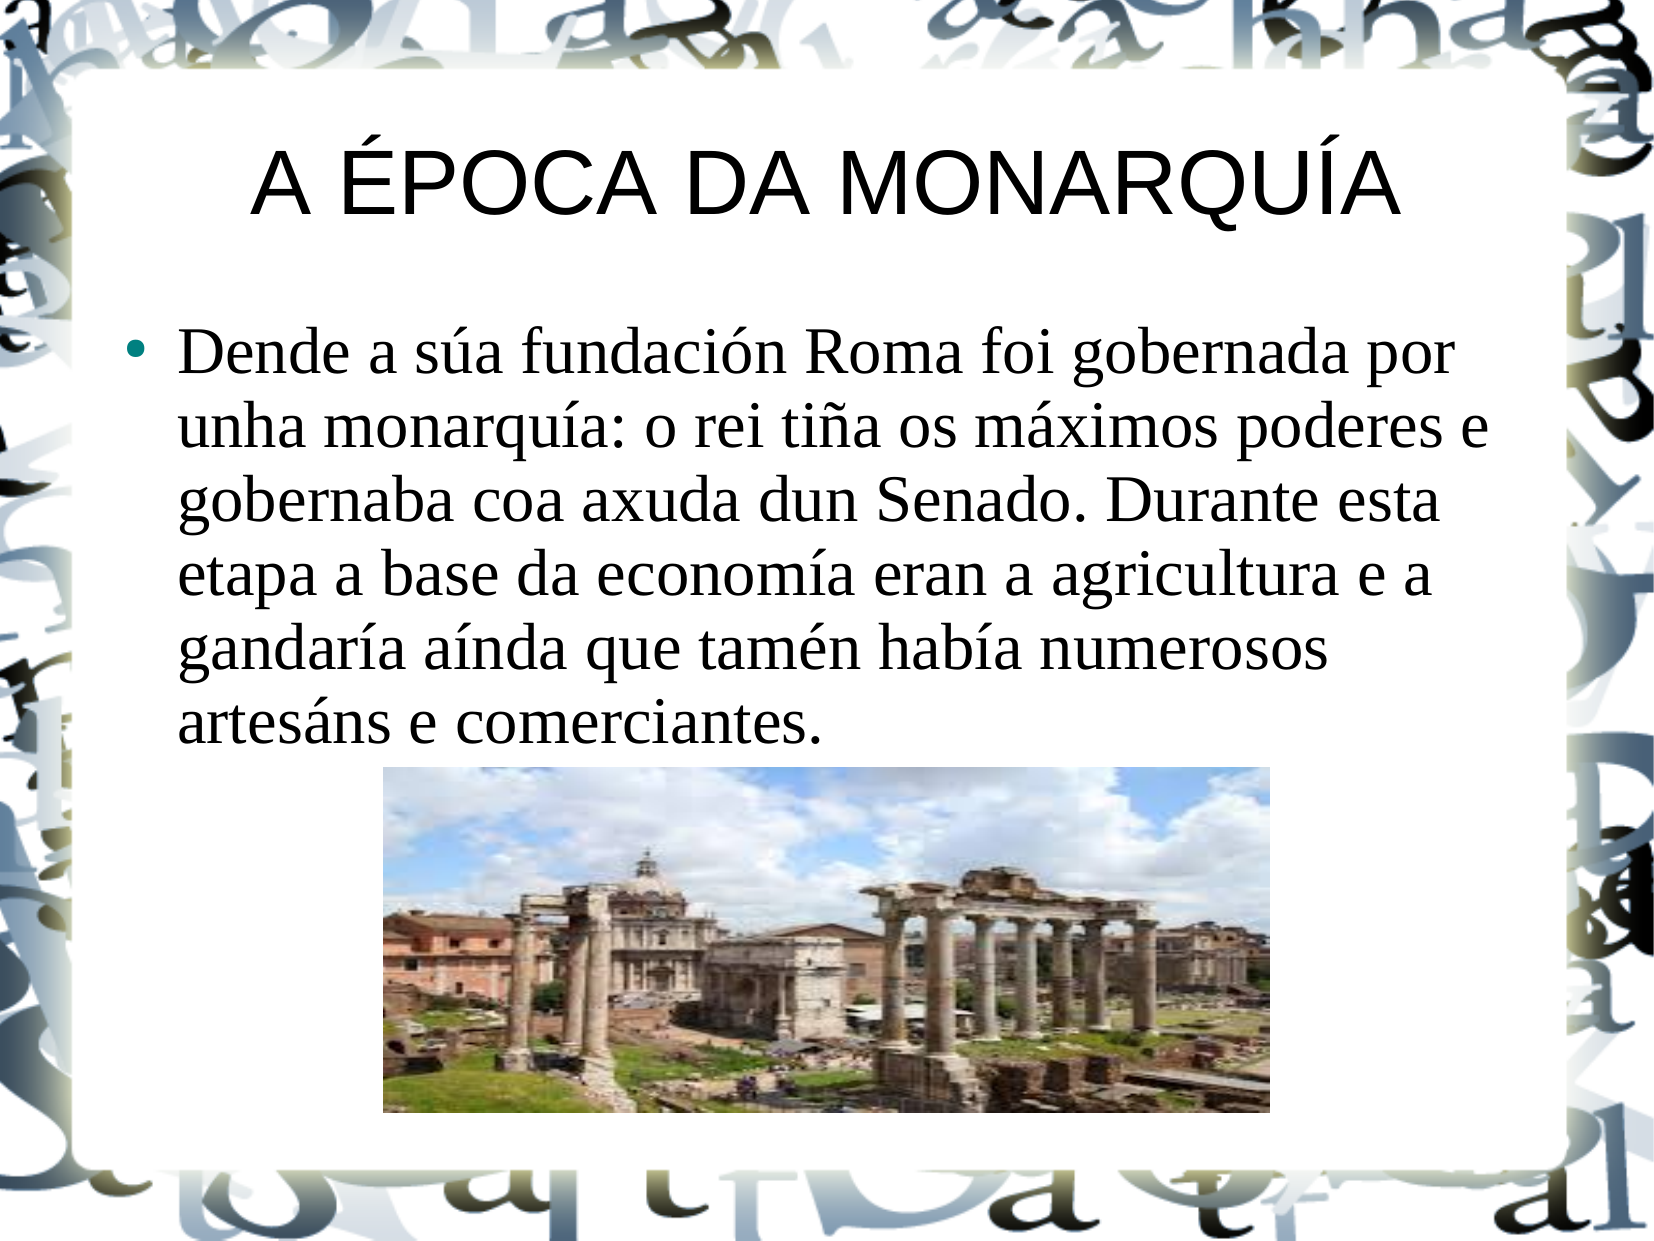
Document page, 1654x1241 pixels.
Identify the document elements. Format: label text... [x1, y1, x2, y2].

list Dende a súa fundación Roma foi gobernada por unha monarquía: o rei tiña os máximos poderes e gobernaba coa axuda dun Senado. Durante esta etapa a base da economía eran a agricultura e a gandaría aínda que tamén había numerosos artesáns e comerciantes. [106, 313, 1530, 1133]
picture [0, 0, 1654, 1241]
title A ÉPOCA DA MONARQUÍA [82, 78, 1571, 287]
